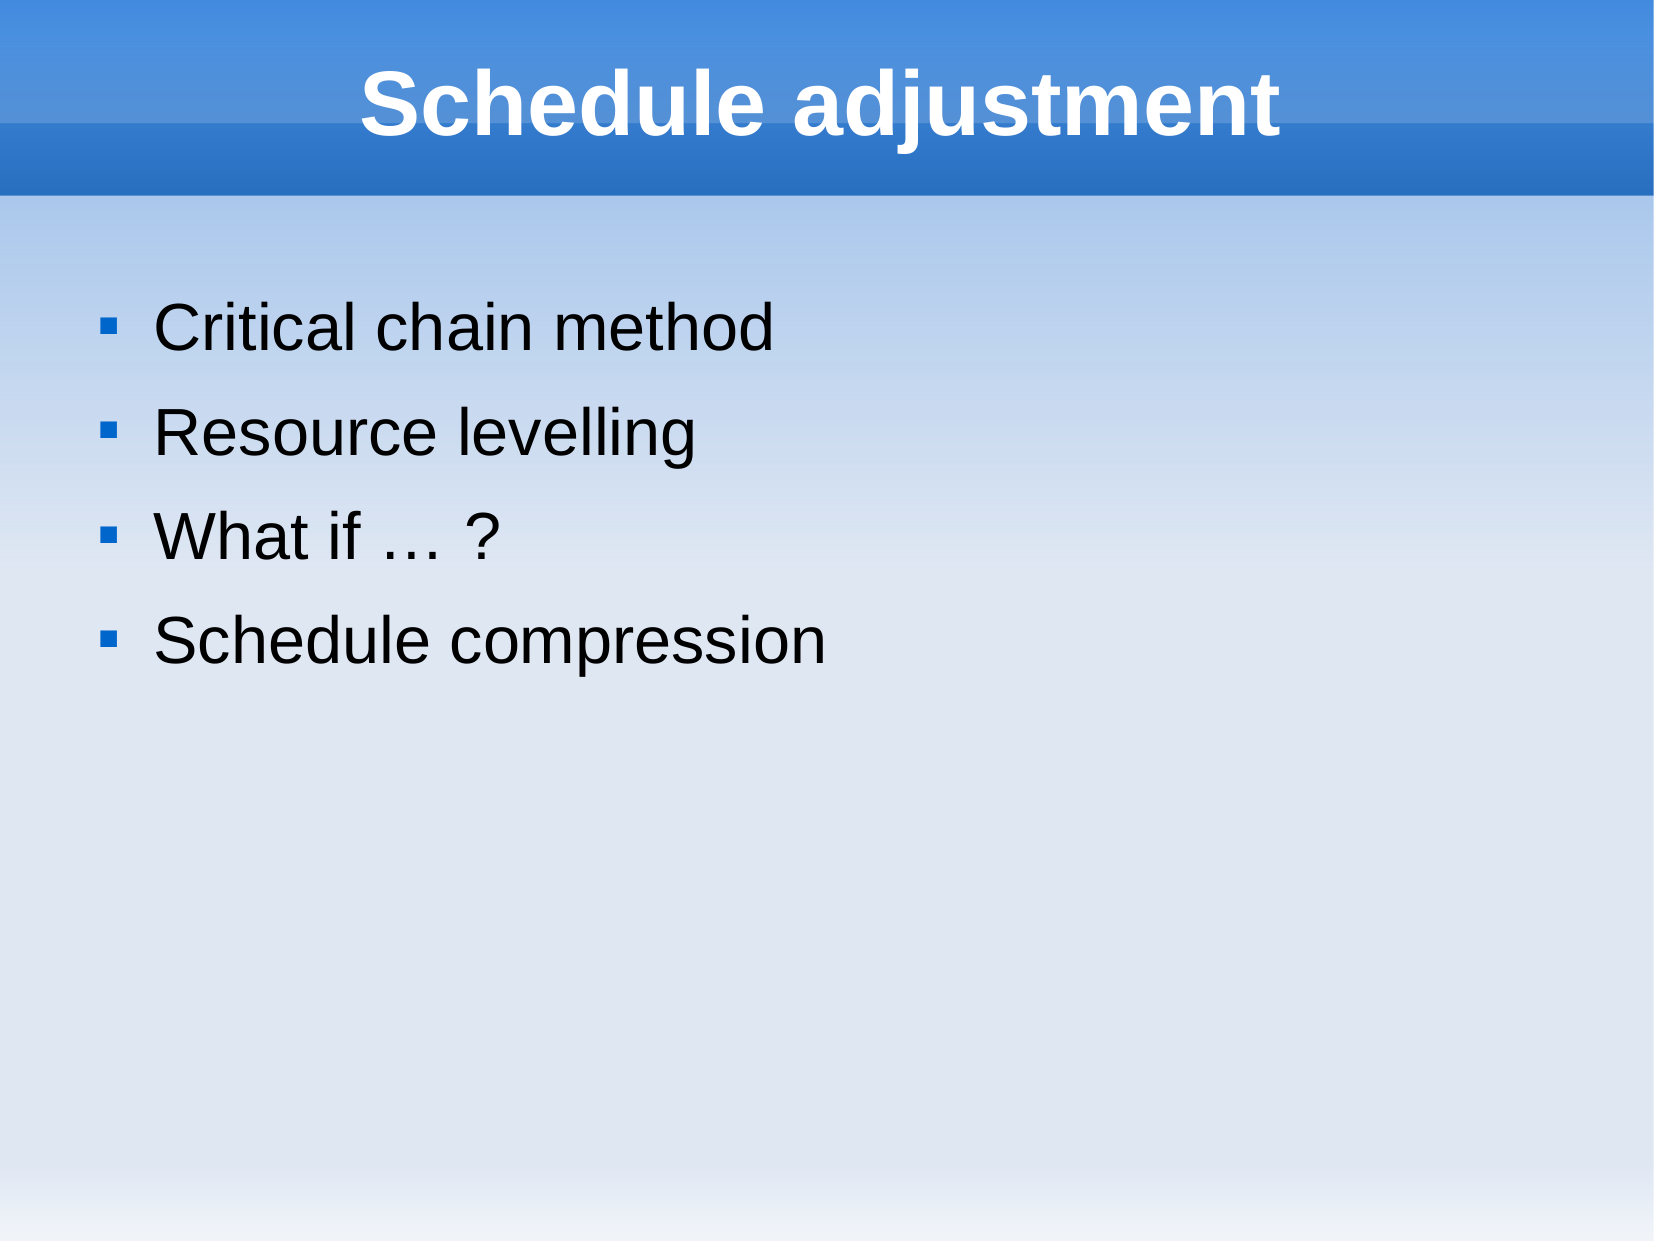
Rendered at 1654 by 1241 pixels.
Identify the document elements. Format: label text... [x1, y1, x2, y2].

title Schedule adjustment [76, 7, 1565, 200]
picture [0, 0, 1654, 1241]
list Critical chain method Resource levelling What if … ? Schedule compression [82, 290, 1571, 1094]
